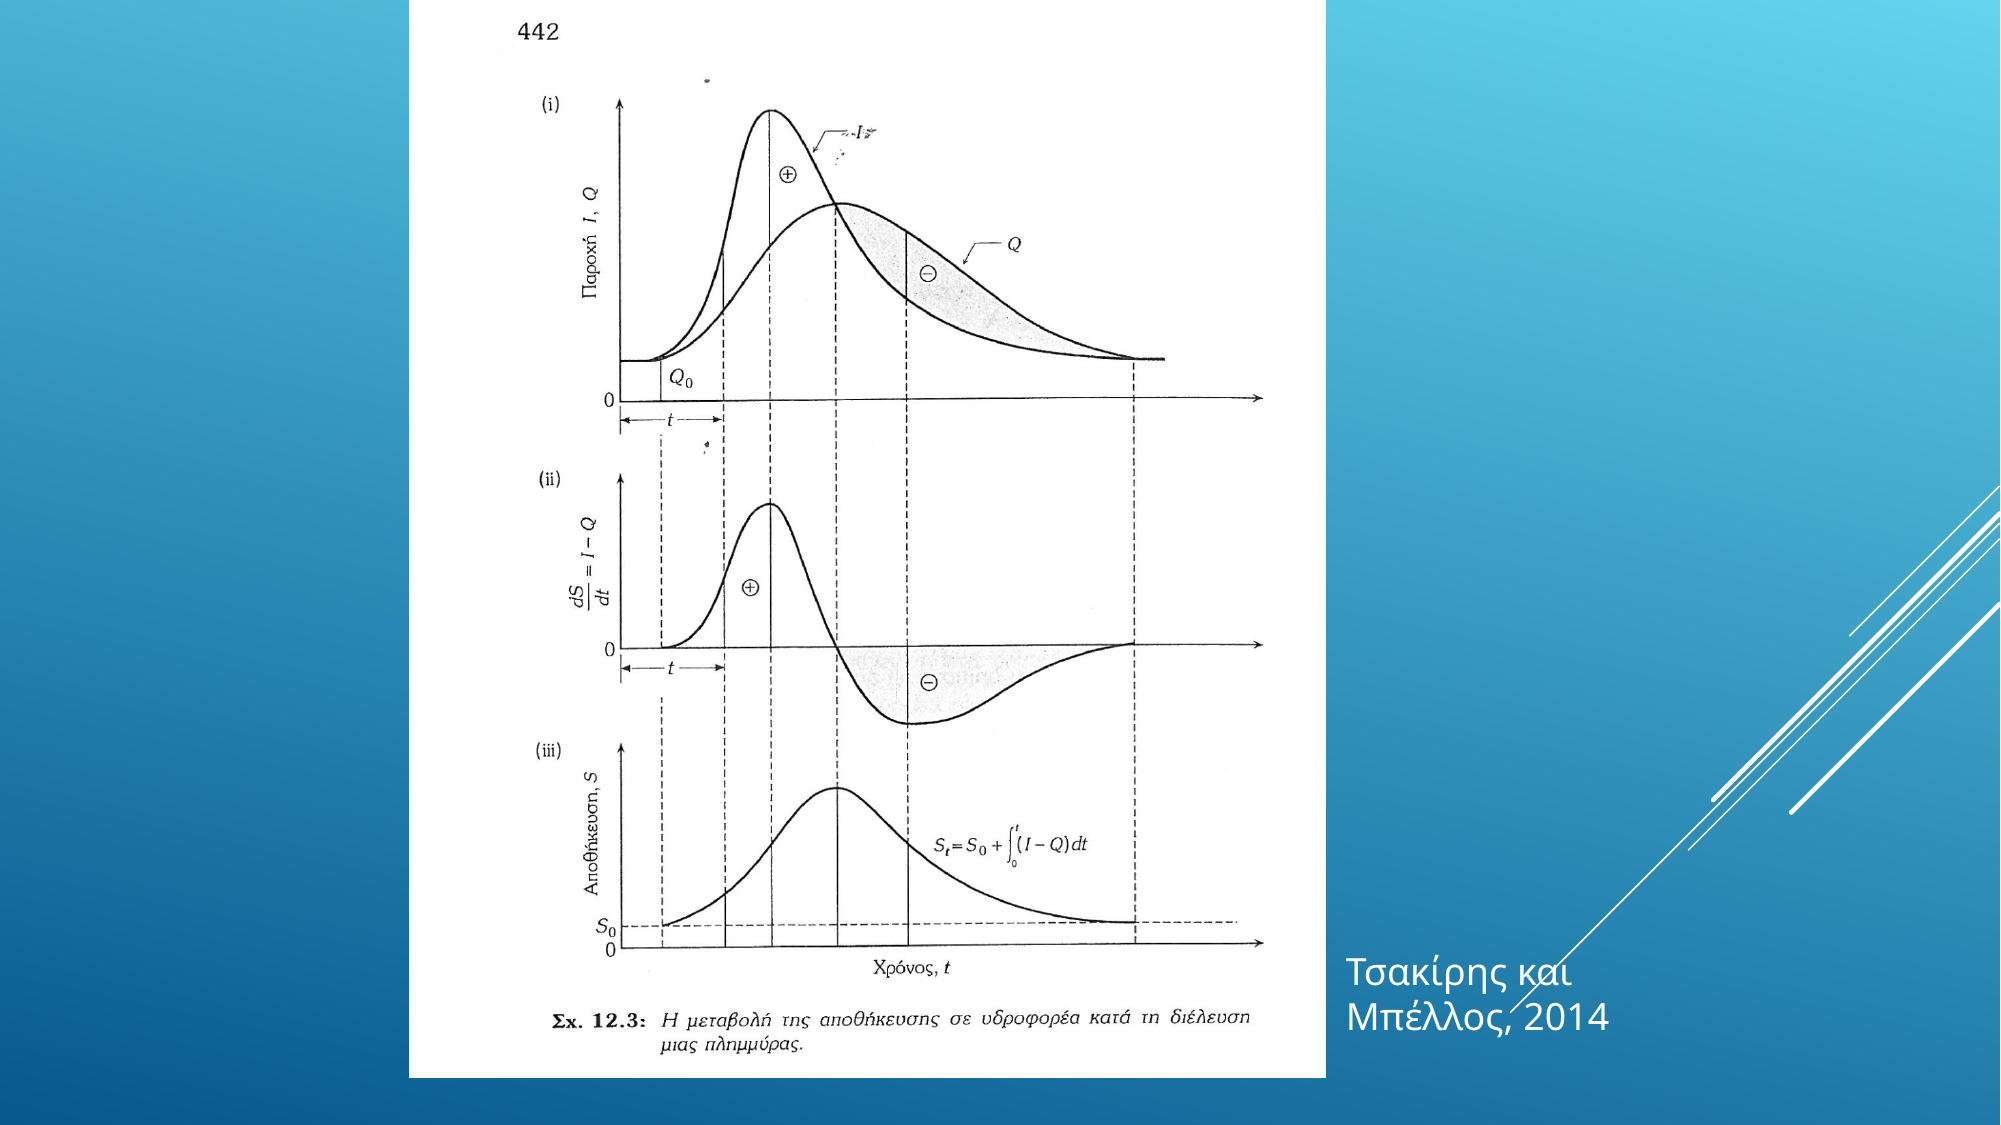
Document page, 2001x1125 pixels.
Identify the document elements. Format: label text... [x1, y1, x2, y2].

text_box Τσακίρης και Μπέλλος, 2014 [1330, 940, 1750, 1047]
picture [409, 0, 1326, 1078]
